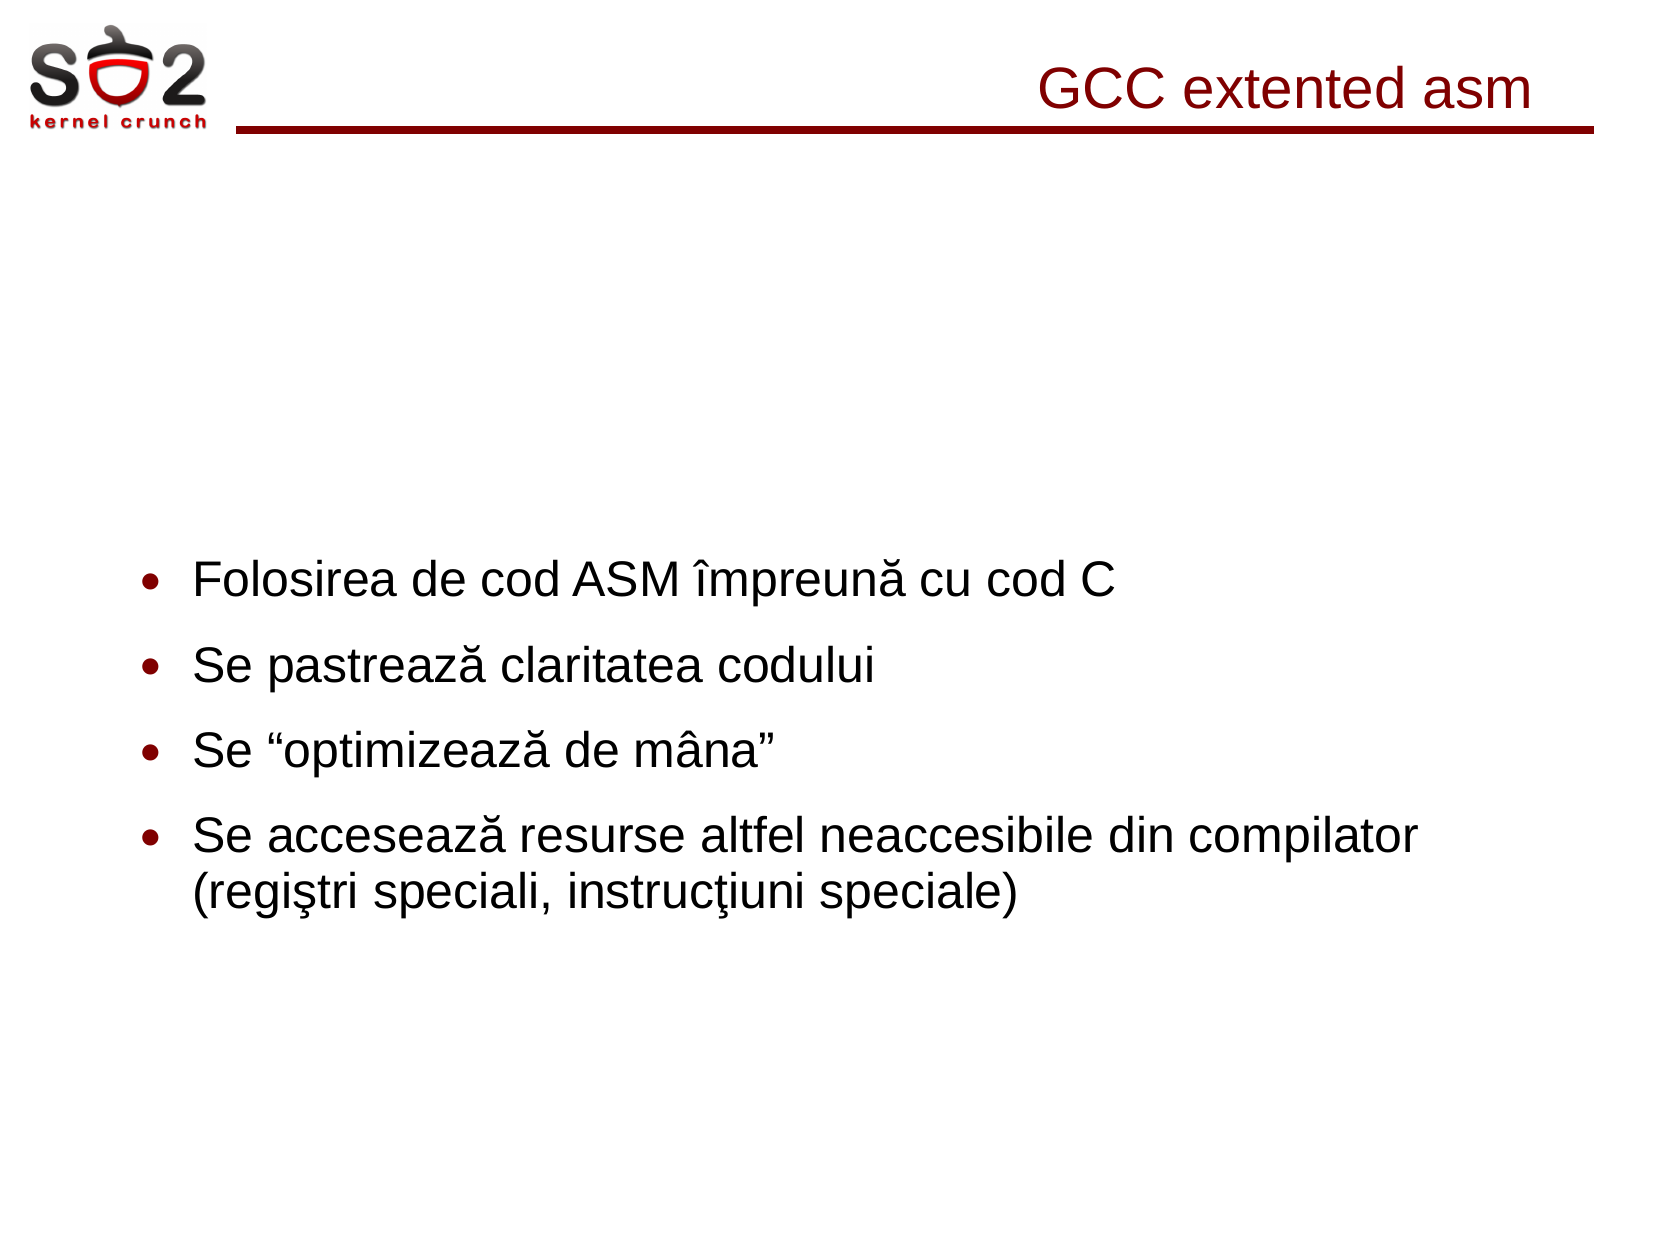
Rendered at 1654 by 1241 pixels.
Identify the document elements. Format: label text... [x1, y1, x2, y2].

picture [29, 23, 121, 130]
list Folosirea de cod ASM împreună cu cod C Se pastrează claritatea codului Se “optimizează de mâna” Se accesează resurse altfel neaccesibile din compilator (regiştri speciali, instrucţiuni speciale) [121, 344, 1534, 1126]
title GCC extented asm [121, 0, 1534, 178]
